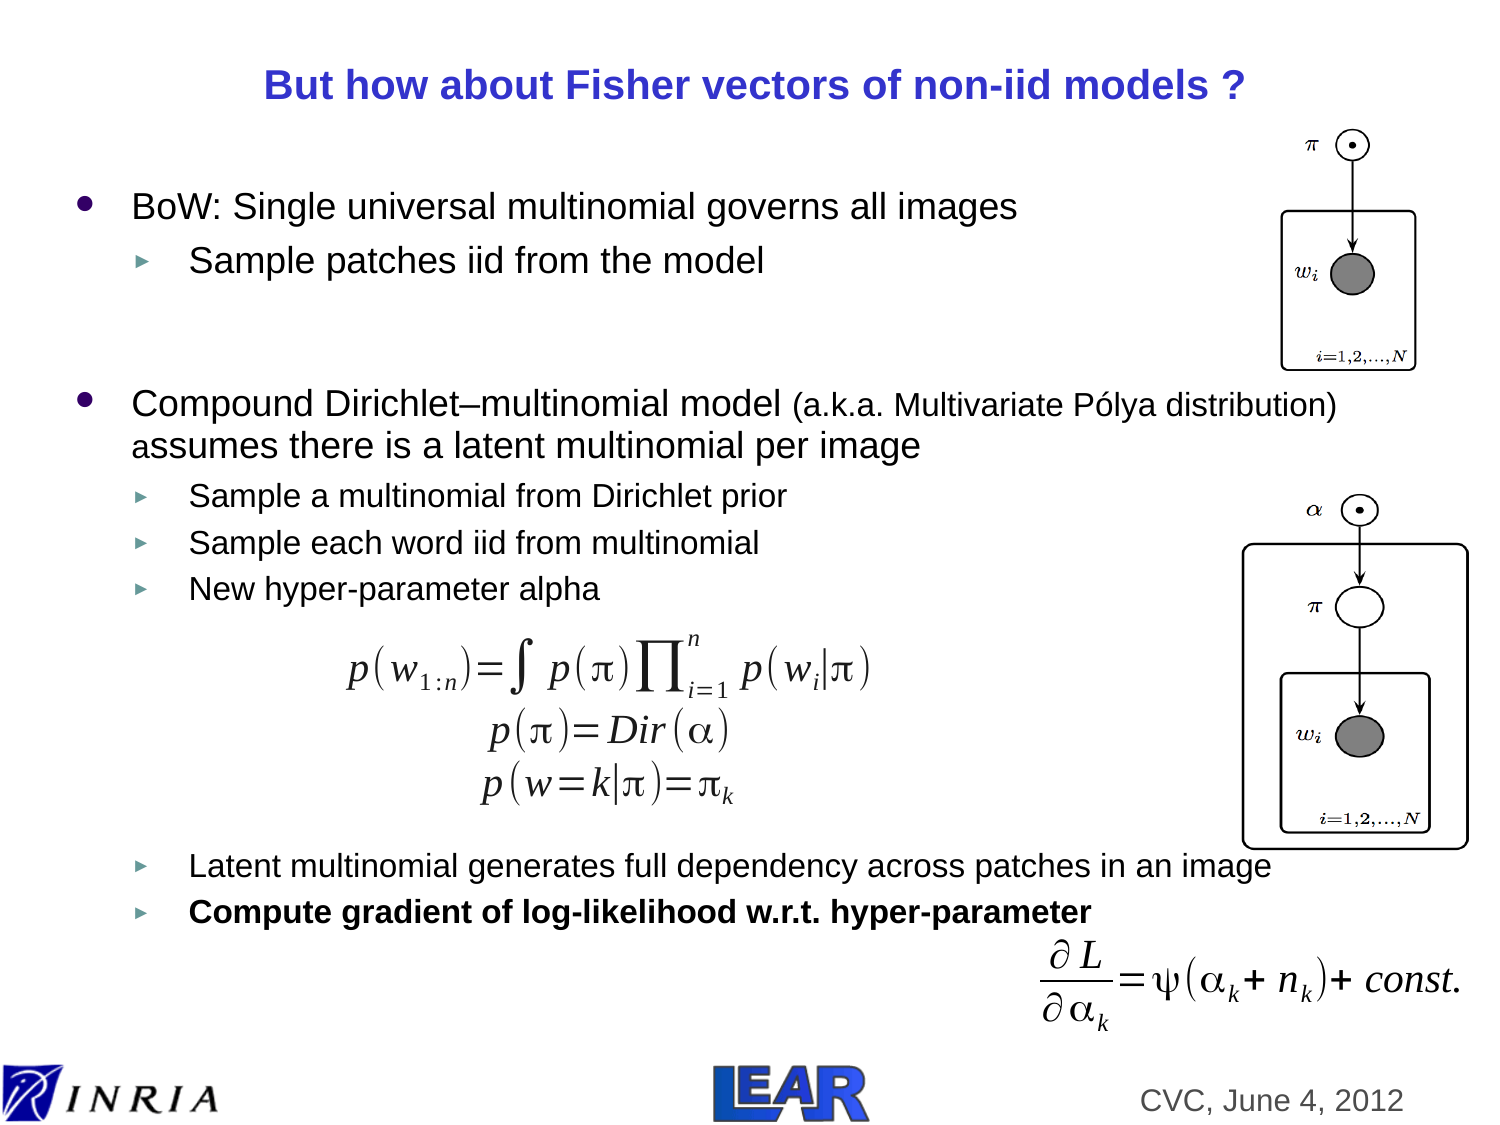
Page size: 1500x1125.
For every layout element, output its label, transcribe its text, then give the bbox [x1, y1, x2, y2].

list BoW: Single universal multinomial governs all images Sample patches iid from the model Compound Dirichlet–multinomial model (a.k.a. Multivariate Pólya distribution) assumes there is a latent multinomial per image Sample a multinomial from Dirichlet prior Sample each word iid from multinomial New hyper-parameter alpha Latent multinomial generates full dependency across patches in an image Compute gradient of log-likelihood w.r.t. hyper-parameter [75, 186, 1426, 1076]
picture [709, 1076, 872, 1124]
picture [1237, 487, 1476, 857]
title But how about Fisher vectors of non-iid models ? [51, 46, 1459, 123]
chart [1031, 931, 1469, 1037]
picture [0, 1050, 361, 1125]
picture [1275, 116, 1426, 376]
chart [337, 625, 878, 812]
